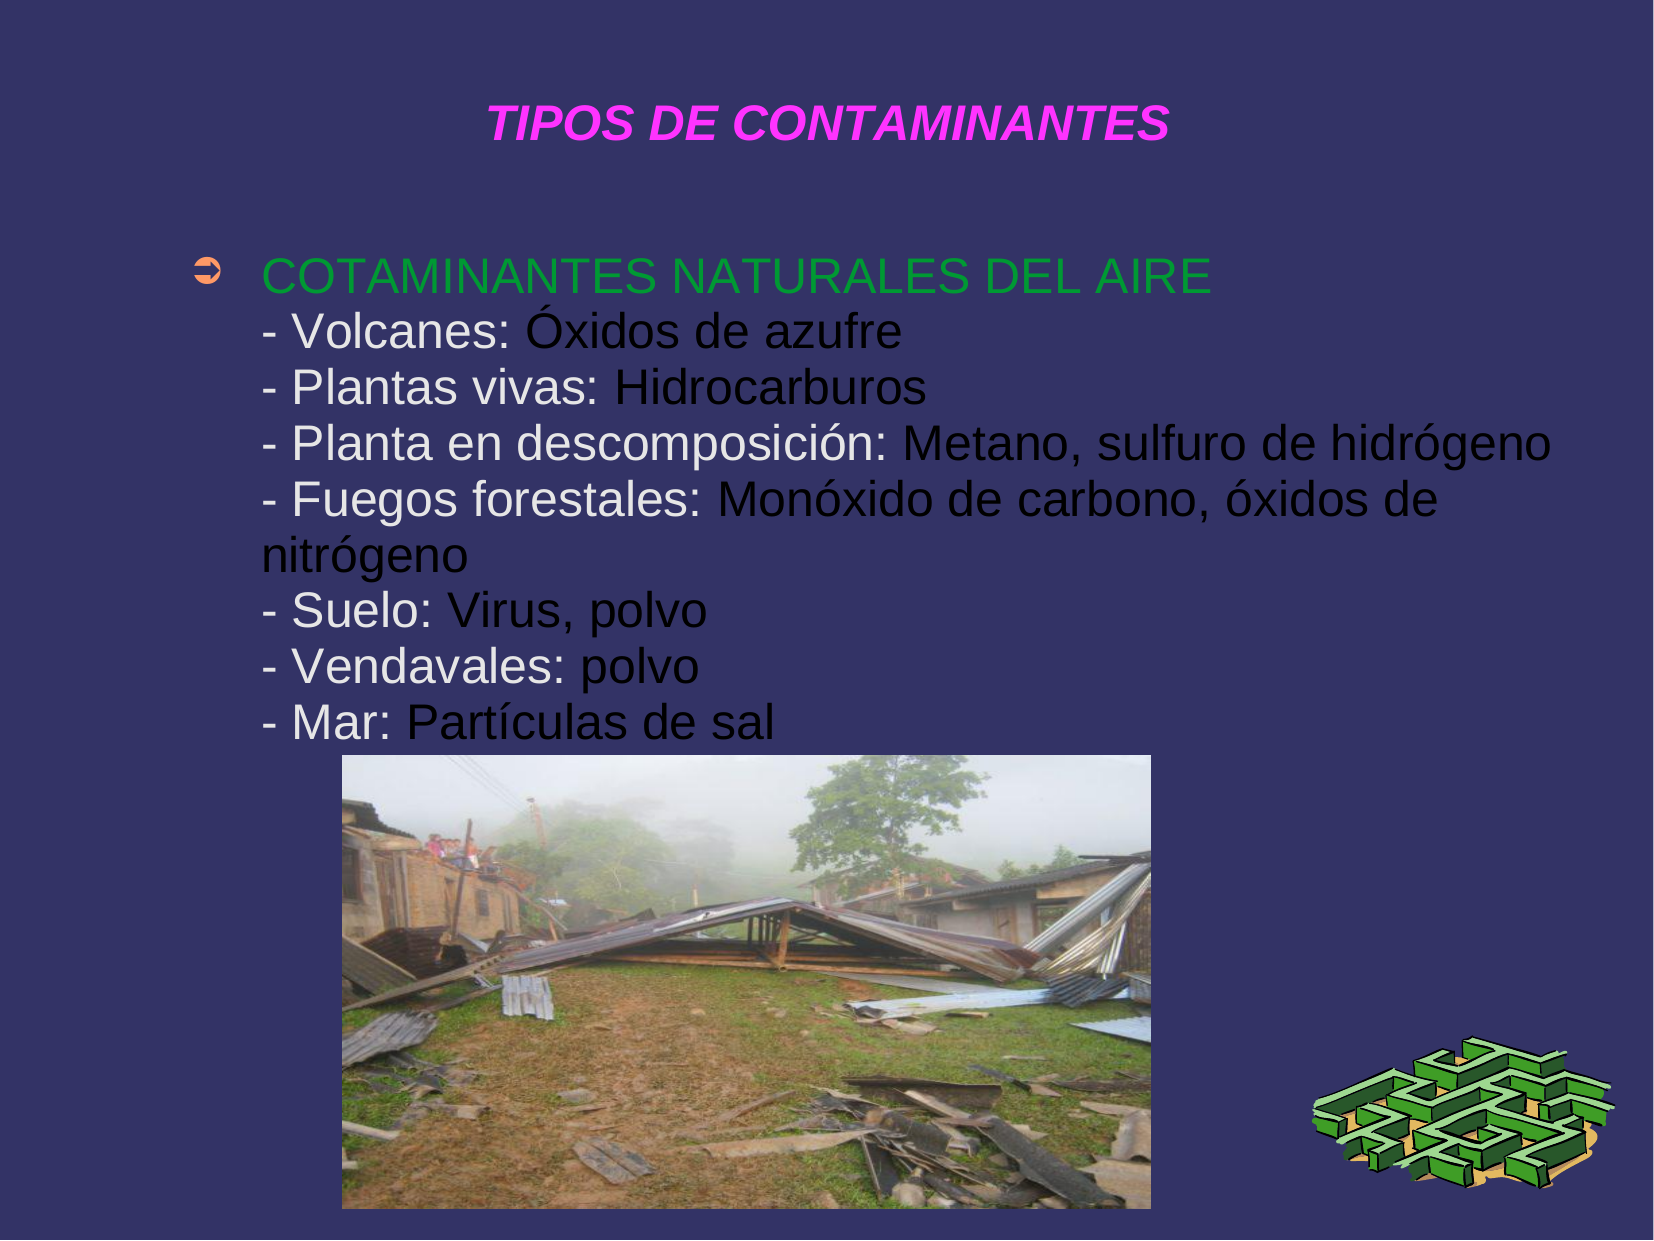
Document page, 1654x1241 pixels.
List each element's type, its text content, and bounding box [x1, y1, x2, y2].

list COTAMINANTES NATURALES DEL AIRE - Volcanes: Óxidos de azufre - Plantas vivas: Hidrocarburos - Planta en descomposición: Metano, sulfuro de hidrógeno - Fuegos forestales: Monóxido de carbono, óxidos de nitrógeno - Suelo: Virus, polvo - Vendavales: polvo - Mar: Partículas de sal [178, 248, 1570, 806]
picture [342, 755, 1151, 1209]
title TIPOS DE CONTAMINANTES [121, 19, 1534, 227]
